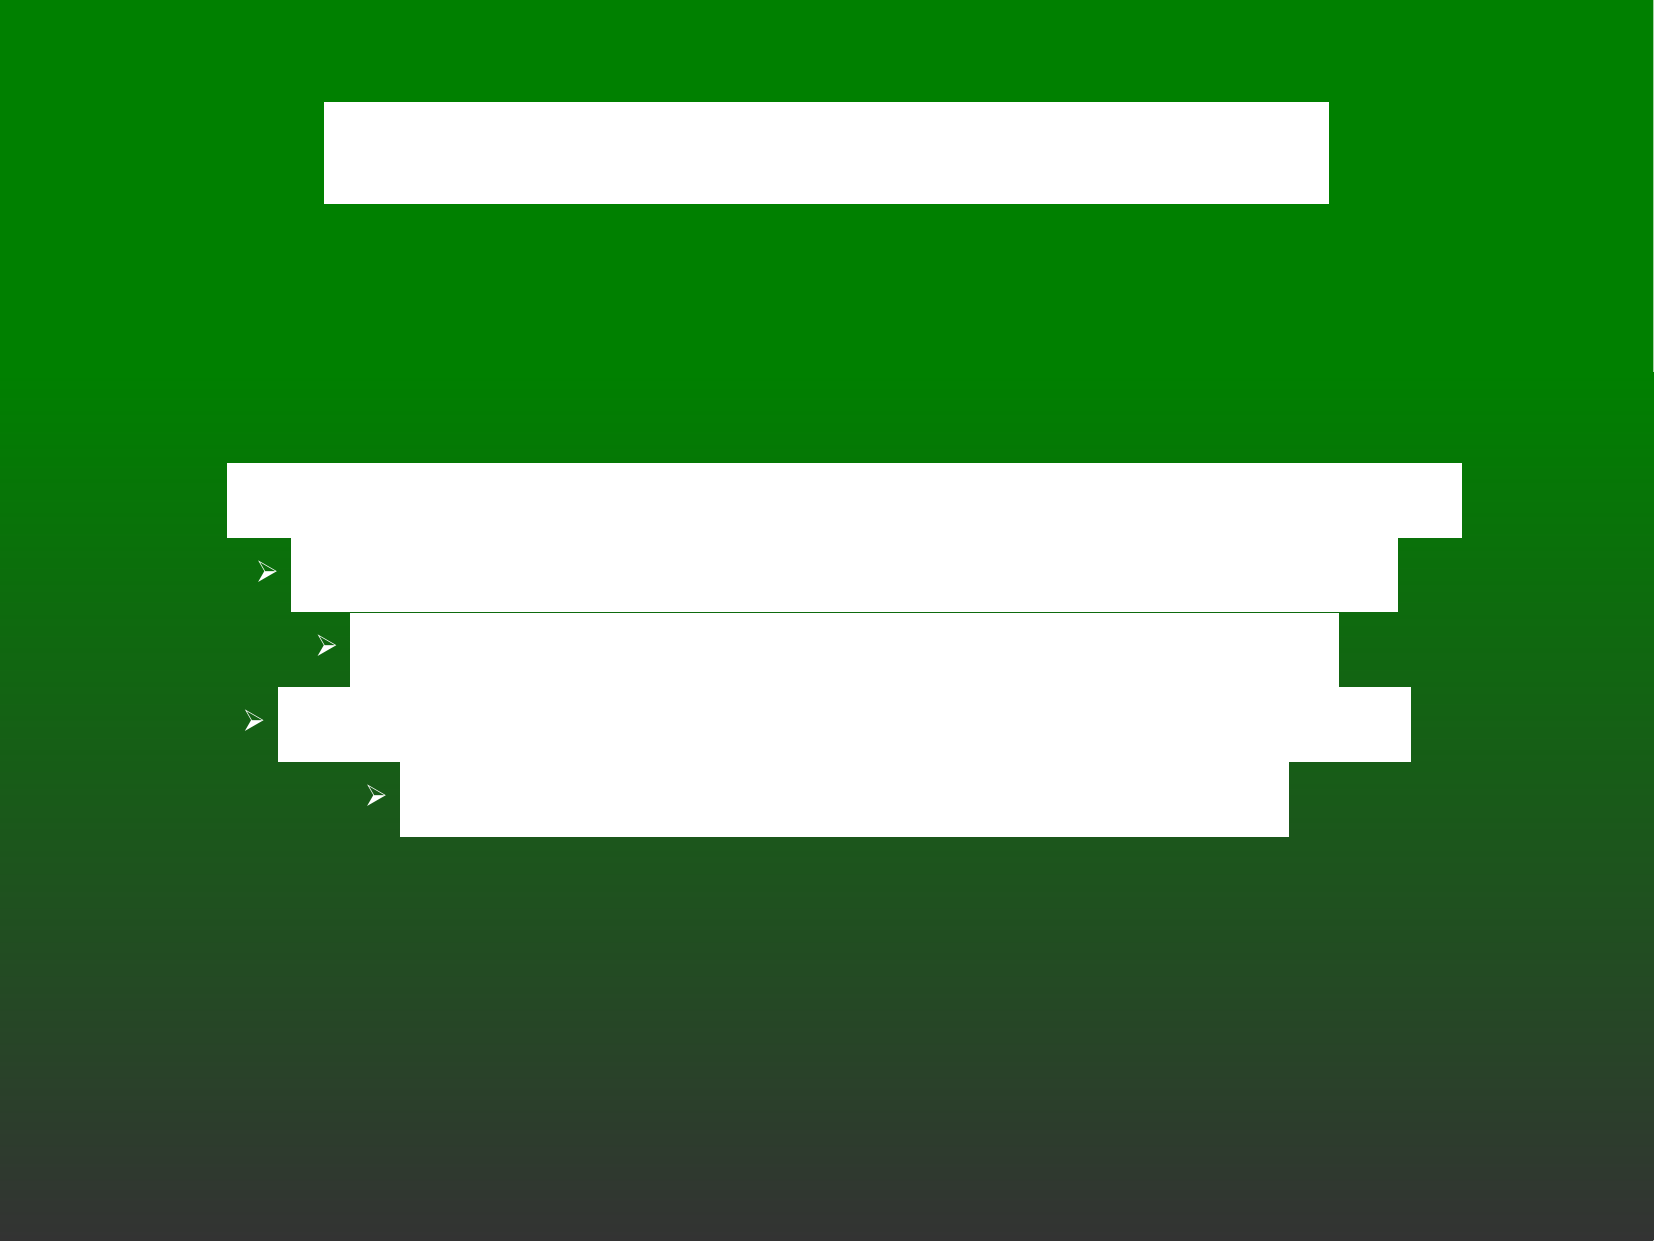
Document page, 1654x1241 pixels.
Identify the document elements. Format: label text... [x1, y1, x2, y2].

title Normy kabli typu skrętka [82, 49, 1571, 257]
subtitle Przyjmowane przez xx i yy oznaczenia to: U – nieekranowane (ang. unshielded) F – ekranowane folią (ang. foiled) S – ekranowane siatką (ang. shielded) SF – ekranowane folią i siatką [82, 290, 1571, 1010]
